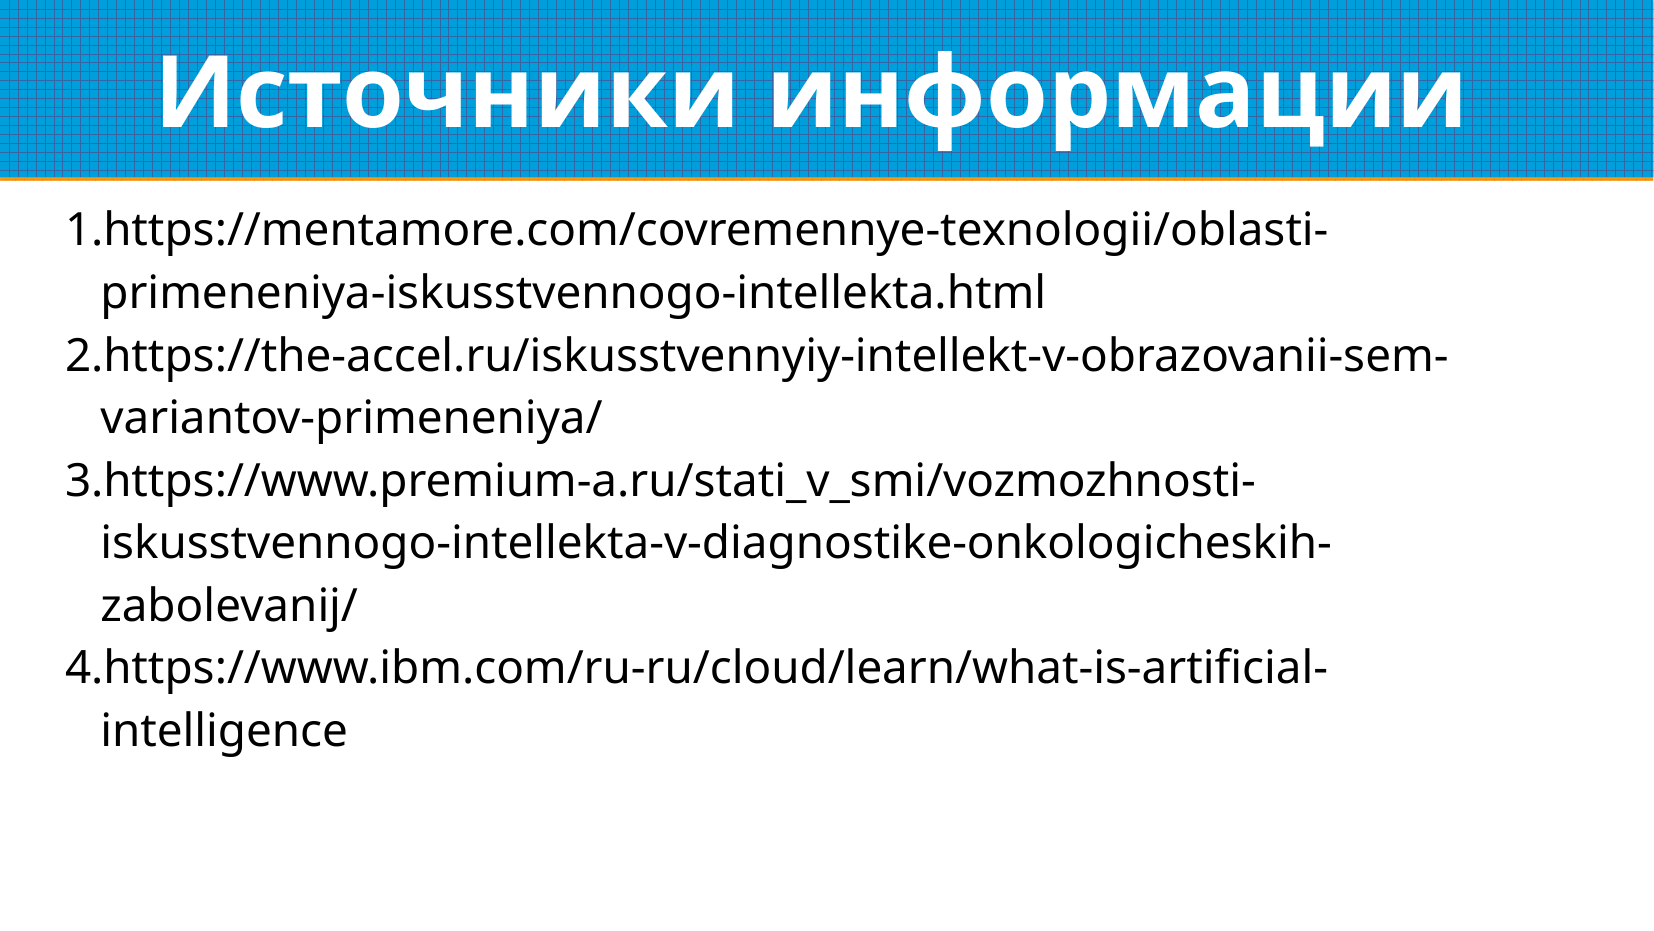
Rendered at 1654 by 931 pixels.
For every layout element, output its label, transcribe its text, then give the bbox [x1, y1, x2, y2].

text_box https://mentamore.com/covremennye-texnologii/oblasti-primeneniya-iskusstvennogo-intellekta.html https://the-accel.ru/iskusstvennyiy-intellekt-v-obrazovanii-sem-variantov-primeneniya/ https://www.premium-a.ru/stati_v_smi/vozmozhnosti-iskusstvennogo-intellekta-v-diagnostike-onkologicheskih-zabolevanij/ https://www.ibm.com/ru-ru/cloud/learn/what-is-artificial-intelligence [59, 271, 1506, 686]
text_box Источники информации [118, 19, 1506, 158]
